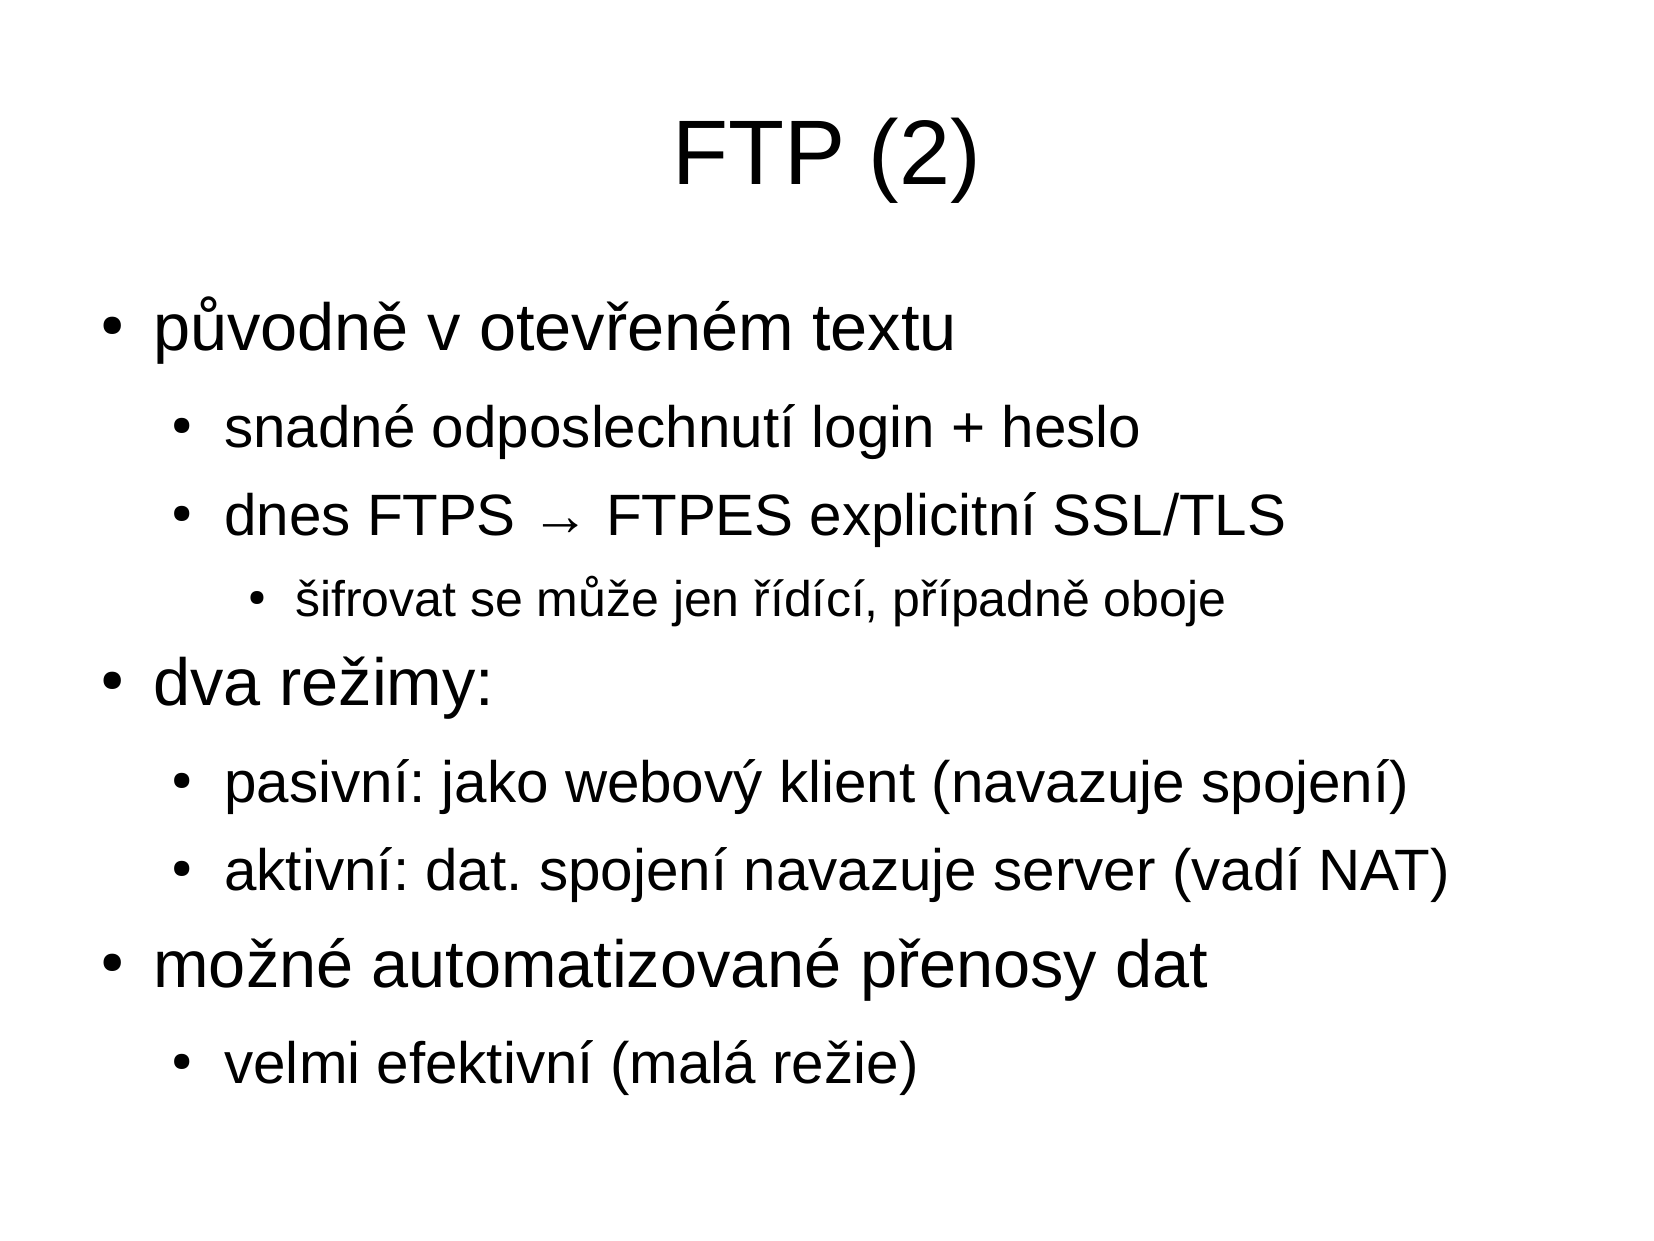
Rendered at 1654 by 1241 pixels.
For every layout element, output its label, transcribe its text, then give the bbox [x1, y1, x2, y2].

title FTP (2) [82, 49, 1571, 257]
list původně v otevřeném textu snadné odposlechnutí login + heslo dnes FTPS → FTPES explicitní SSL/TLS šifrovat se může jen řídící, případně oboje dva režimy: pasivní: jako webový klient (navazuje spojení) aktivní: dat. spojení navazuje server (vadí NAT) možné automatizované přenosy dat velmi efektivní (malá režie) [82, 290, 1571, 1182]
